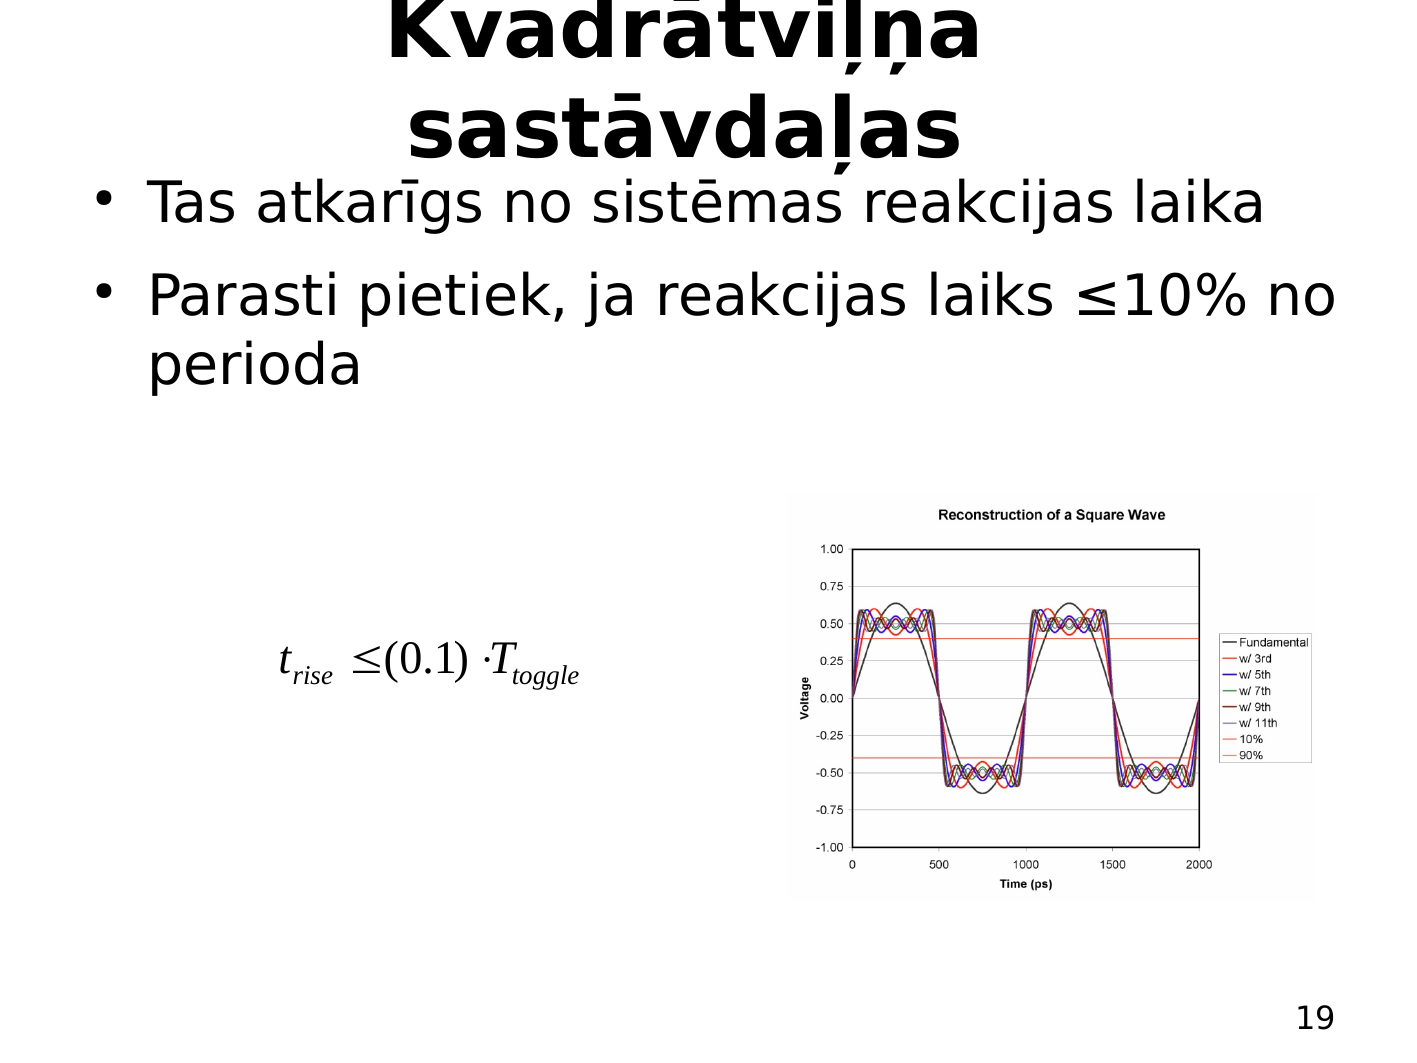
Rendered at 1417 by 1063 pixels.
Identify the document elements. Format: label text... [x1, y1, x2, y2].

title Kvadrātviļņa sastāvdaļas [82, 35, 1287, 113]
list Tas atkarīgs no sistēmas reakcijas laika Parasti pietiek, ja reakcijas laiks ≤10% no perioda [61, 157, 1367, 956]
chart [272, 626, 589, 701]
picture [786, 492, 1317, 902]
